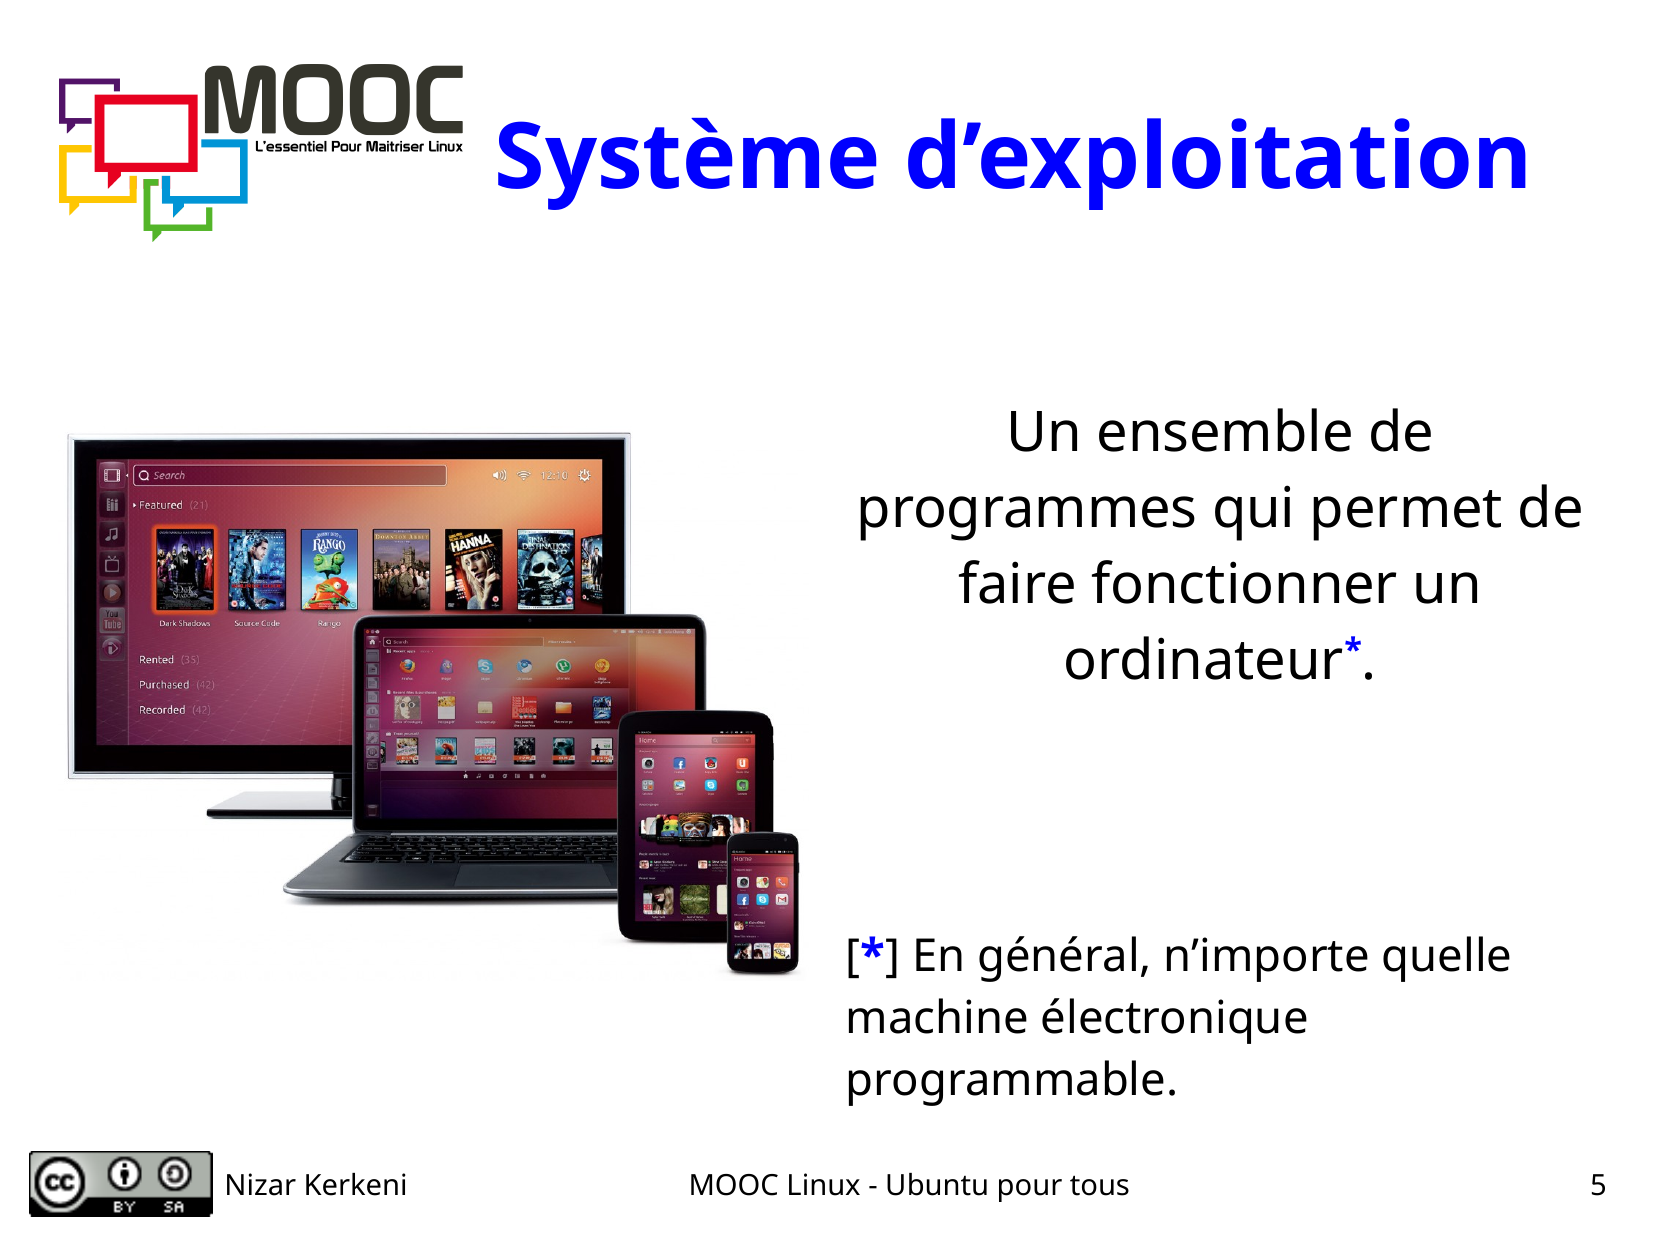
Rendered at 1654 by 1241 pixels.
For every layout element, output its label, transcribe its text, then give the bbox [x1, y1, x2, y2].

title Système d’exploitation [460, 49, 1568, 257]
list Un ensemble de programmes qui permet de faire fonctionner un ordinateur*. [*] En général, n’importe quelle machine électronique programmable. [845, 290, 1596, 1117]
picture [29, 1151, 213, 1217]
picture [59, 64, 460, 242]
picture [58, 328, 809, 1079]
